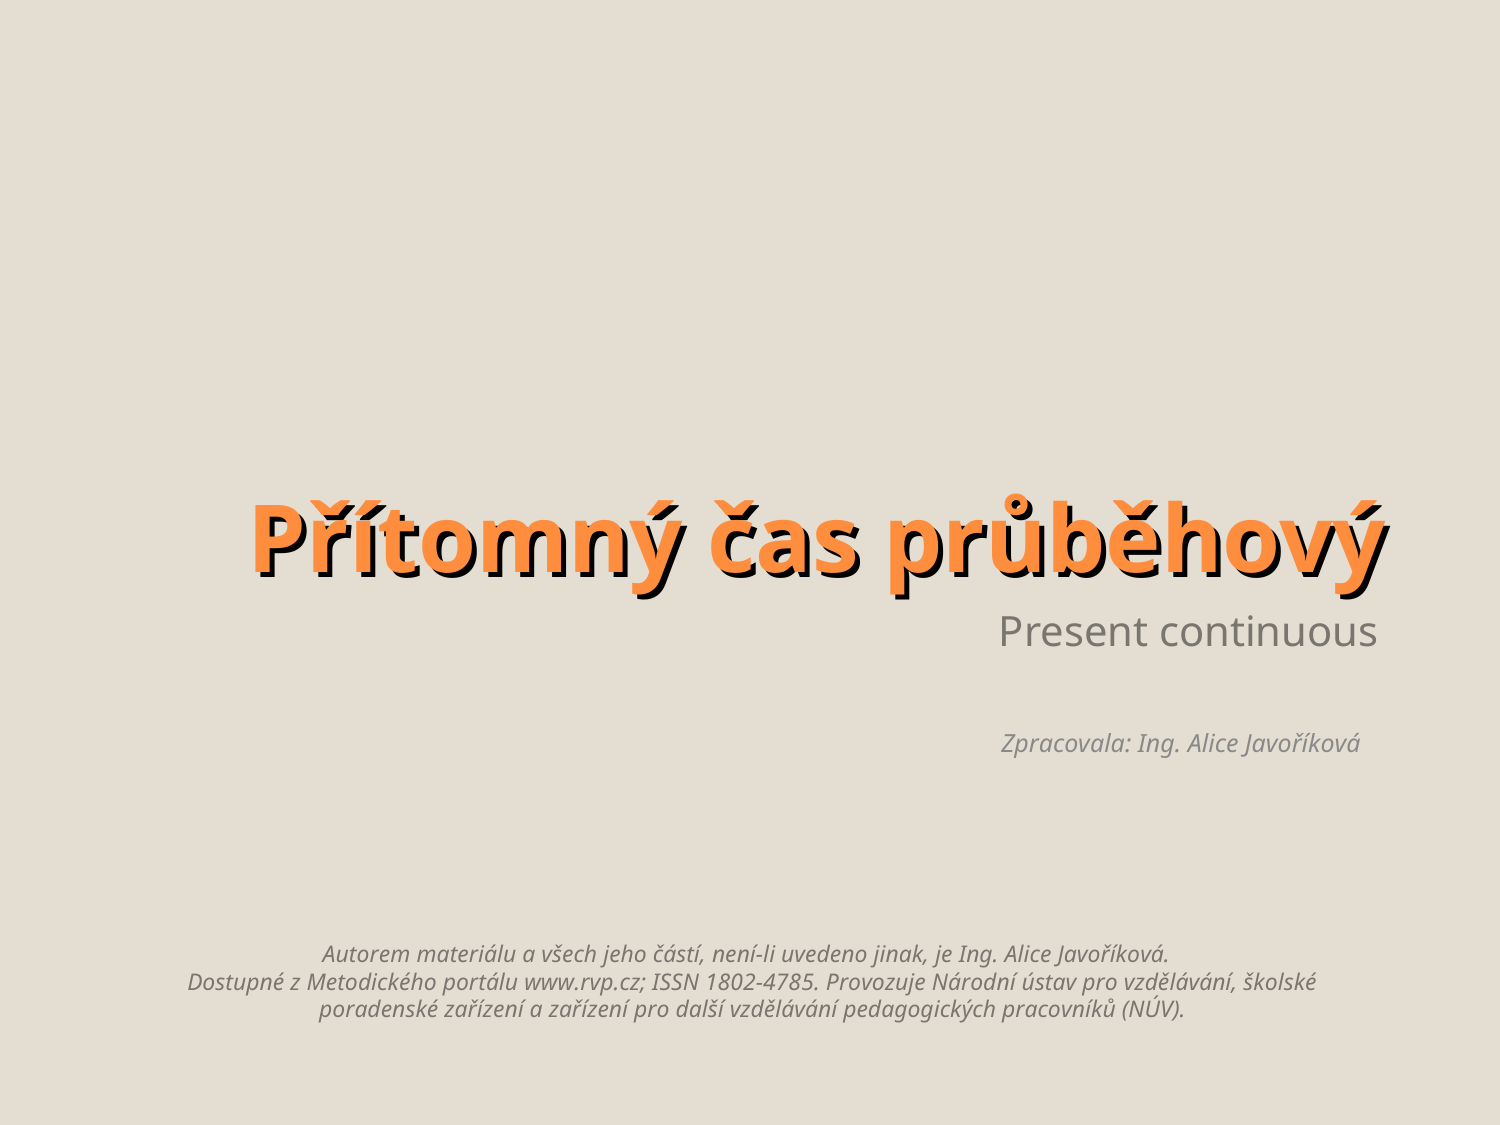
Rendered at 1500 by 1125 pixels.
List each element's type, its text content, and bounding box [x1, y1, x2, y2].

text_box Zpracovala: Ing. Alice Javoříková [862, 720, 1377, 787]
title Přítomný čas průběhový [118, 298, 1394, 599]
text_box Present continuous [118, 604, 1394, 755]
text_box Autorem materiálu a všech jeho částí, není-li uvedeno jinak, je Ing. Alice Javoříková. Dostupné z Metodického portálu www.rvp.cz; ISSN 1802-4785. Provozuje Národní ústav pro vzdělávání, školské poradenské zařízení a zařízení pro další vzdělávání pedagogických pracovníků (NÚV). [129, 932, 1371, 1031]
